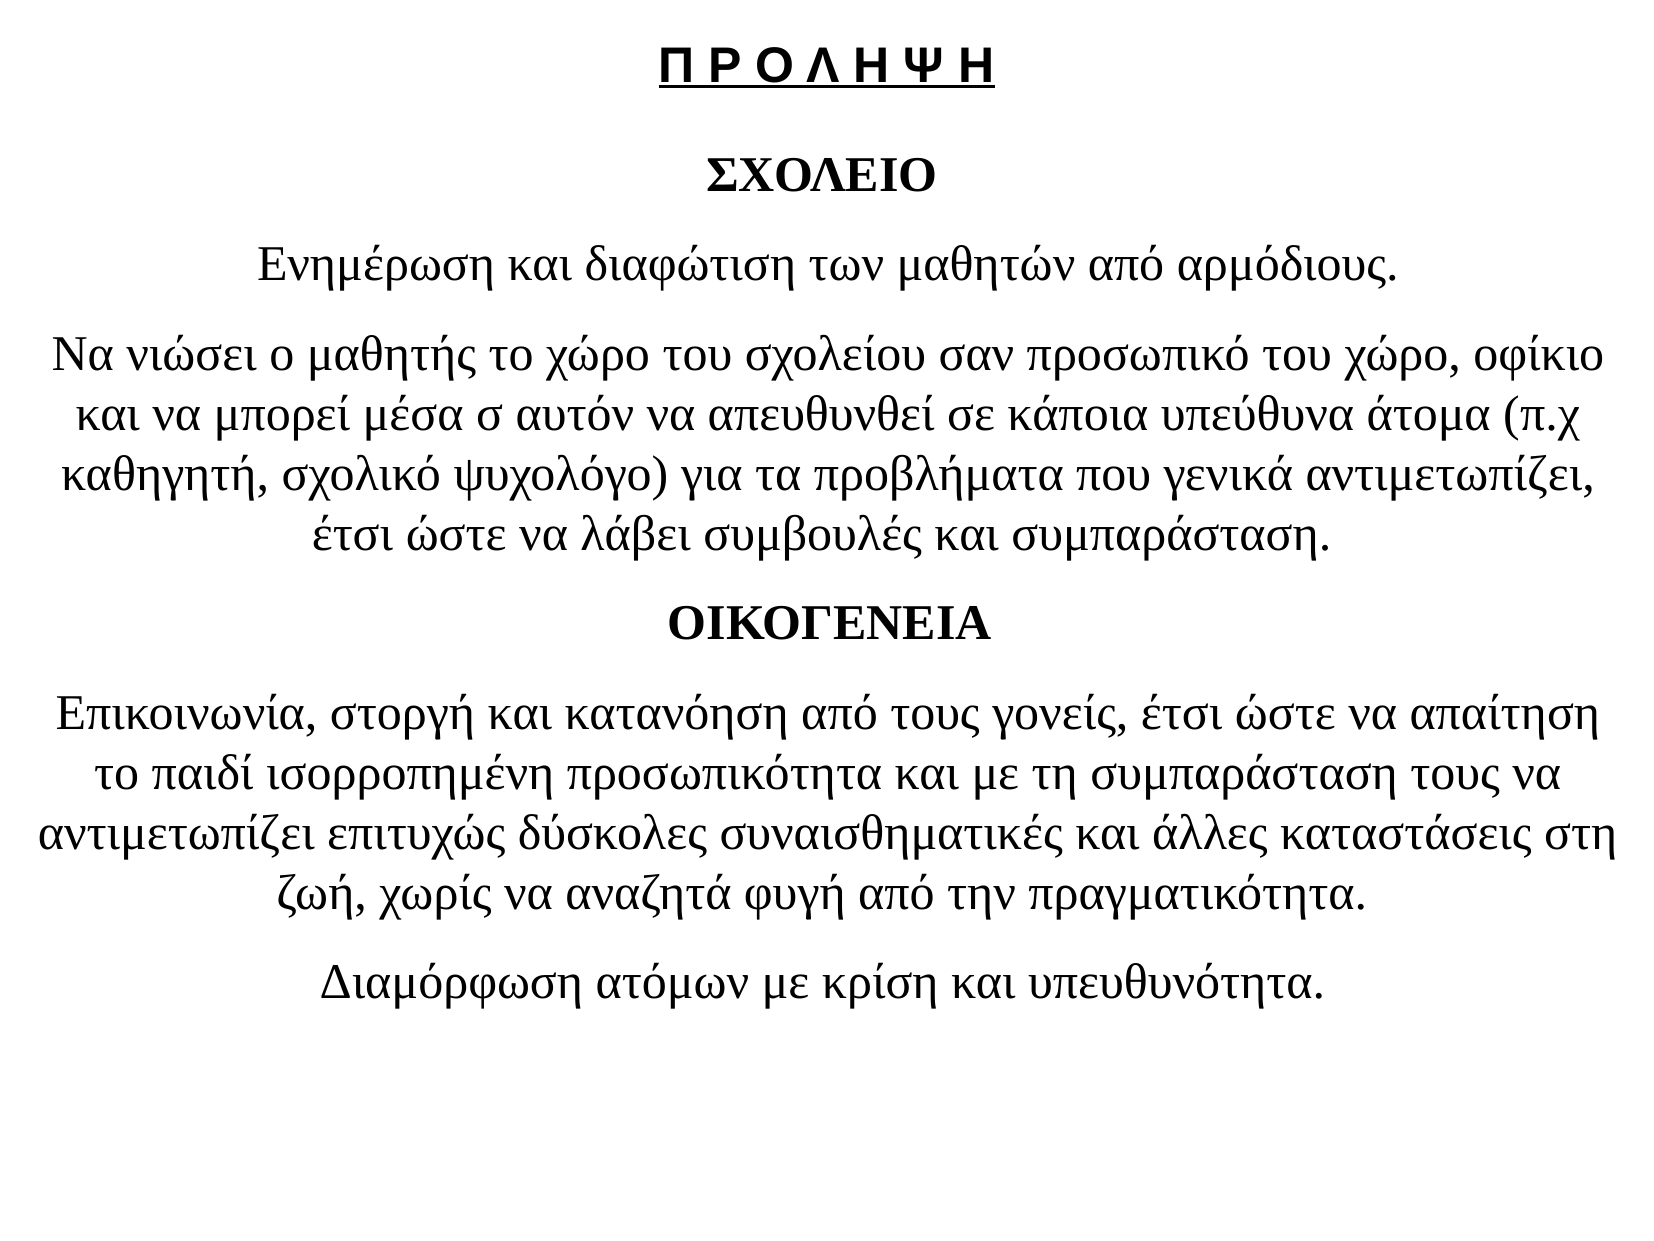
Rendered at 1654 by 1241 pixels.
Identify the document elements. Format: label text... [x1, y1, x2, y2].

title Π Ρ Ο Λ Η Ψ Η [82, 0, 1571, 141]
list ΣΧΟΛΕΙΟ Ενημέρωση και διαφώτιση των μαθητών από αρμόδιους. Να νιώσει ο μαθητής το χώρο του σχολείου σαν προσωπικό του χώρο, οφίκιο και να μπορεί μέσα σ αυτόν να απευθυνθεί σε κάποια υπεύθυνα άτομα (π.χ καθηγητή, σχολικό ψυχολόγο) για τα προβλήματα που γενικά αντιμετωπίζει, έτσι ώστε να λάβει συμβουλές και συμπαράσταση. ΟΙΚΟΓΕΝΕΙΑ Επικοινωνία, στοργή και κατανόηση από τους γονείς, έτσι ώστε να απαίτηση το παιδί ισορροπημένη προσωπικότητα και με τη συμπαράσταση τους να αντιμετωπίζει επιτυχώς δύσκολες συναισθηματικές και άλλες καταστάσεις στη ζωή, χωρίς να αναζητά φυγή από την πραγματικότητα. Διαμόρφωση ατόμων με κρίση και υπευθυνότητα. [37, 141, 1629, 1152]
